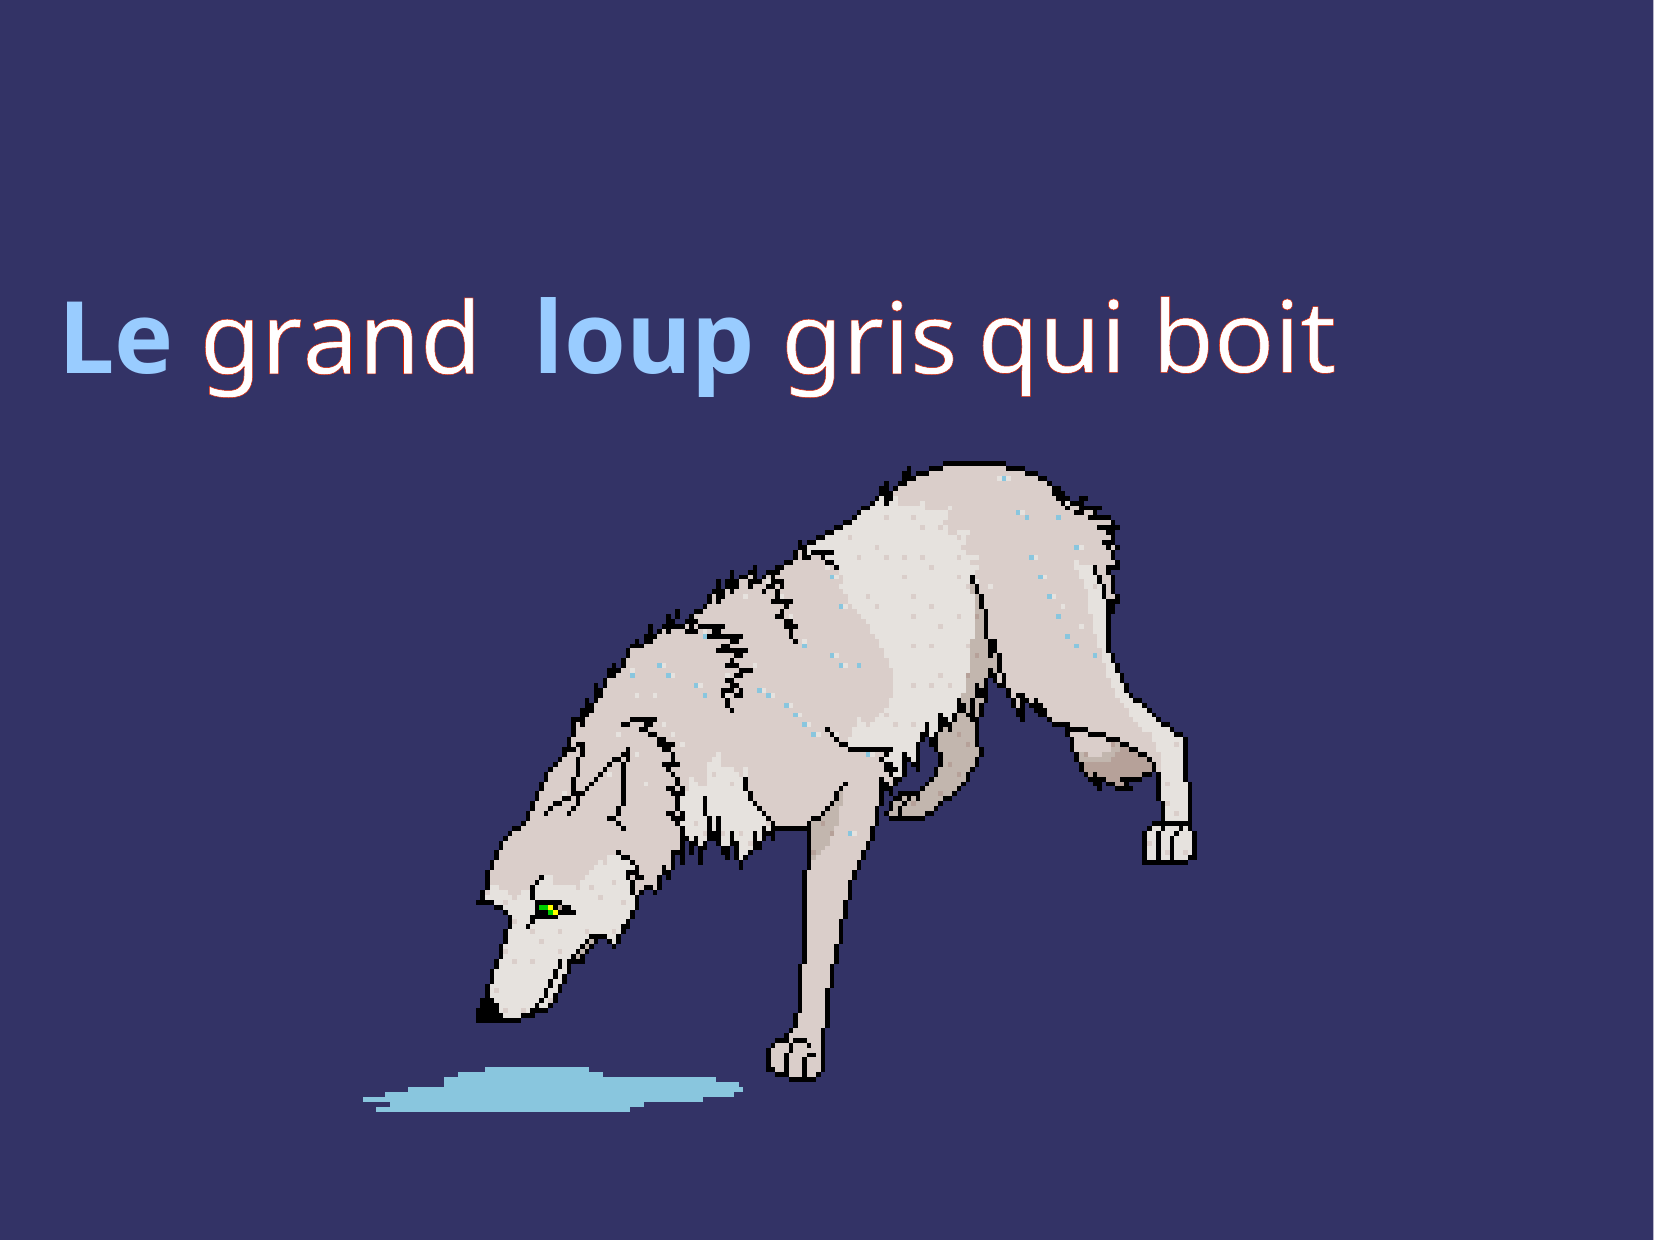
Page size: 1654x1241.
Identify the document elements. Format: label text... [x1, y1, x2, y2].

text_box Le grand loup gris [29, 236, 1021, 391]
text_box qui boit [962, 235, 1377, 390]
picture [354, 442, 1211, 1123]
text_box Le grand loup gris [1031, 236, 1625, 391]
